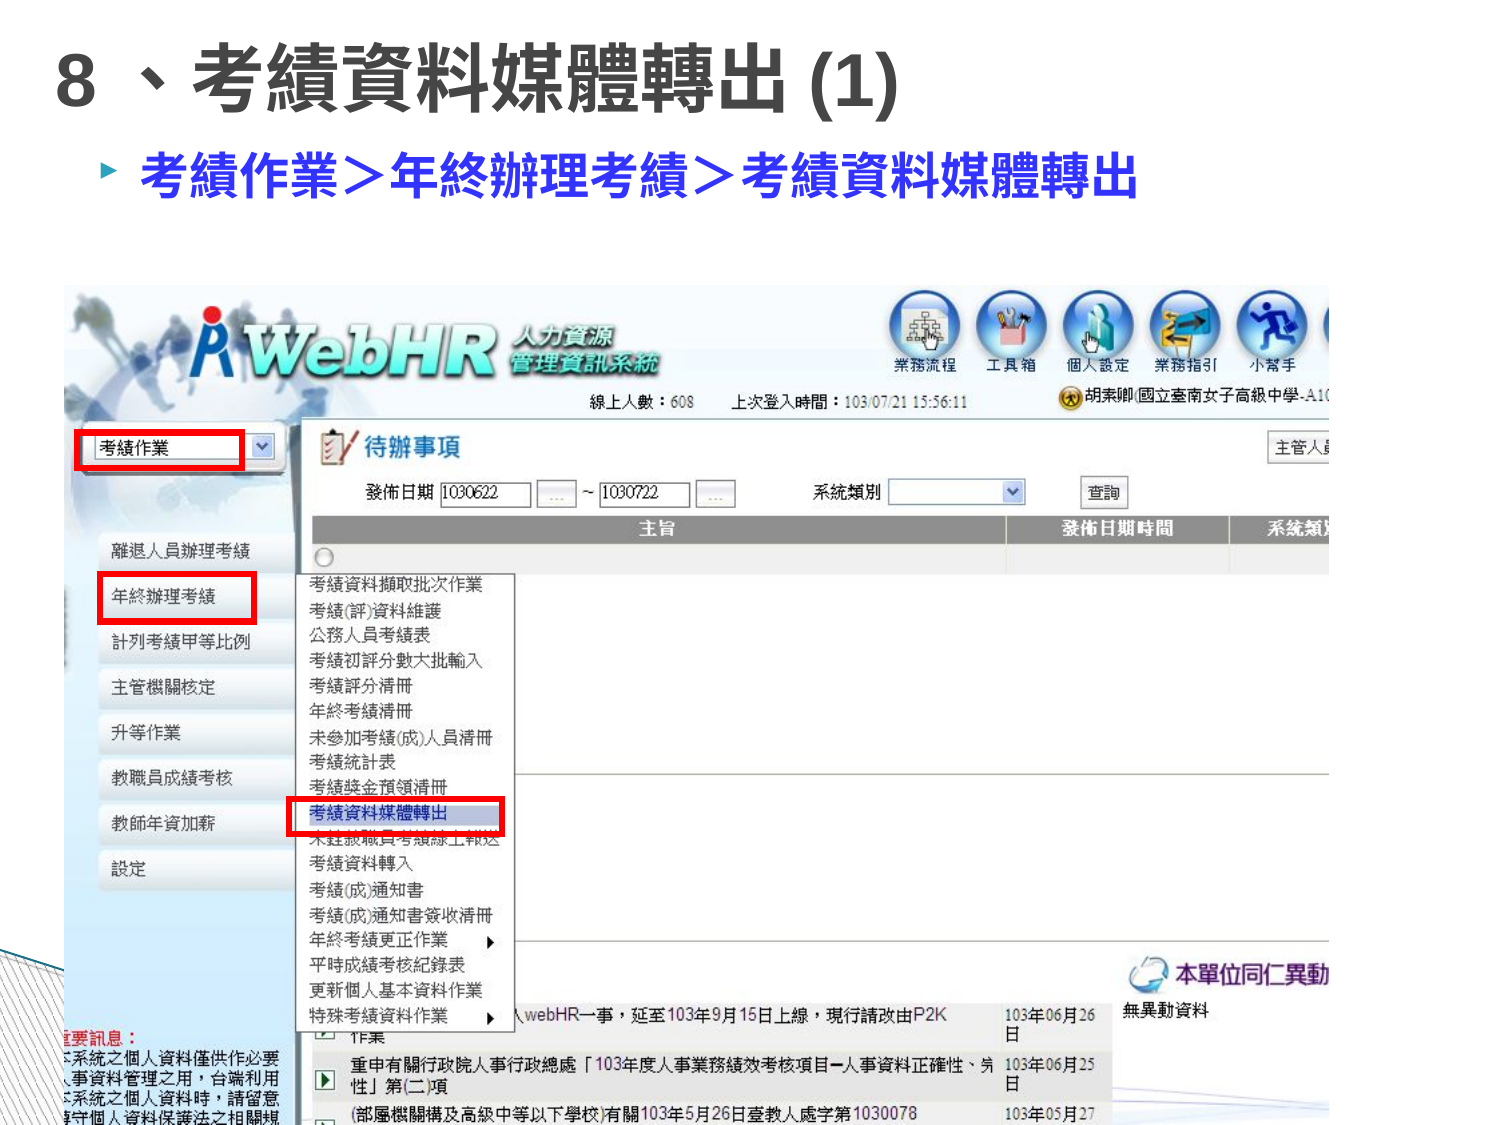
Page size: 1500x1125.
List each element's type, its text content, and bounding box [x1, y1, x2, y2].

picture [0, 285, 1329, 1125]
text_box 8、考績資料媒體轉出(1) [41, 18, 1087, 135]
list 考績作業＞年終辦理考績＞考績資料媒體轉出 [64, 137, 1415, 880]
